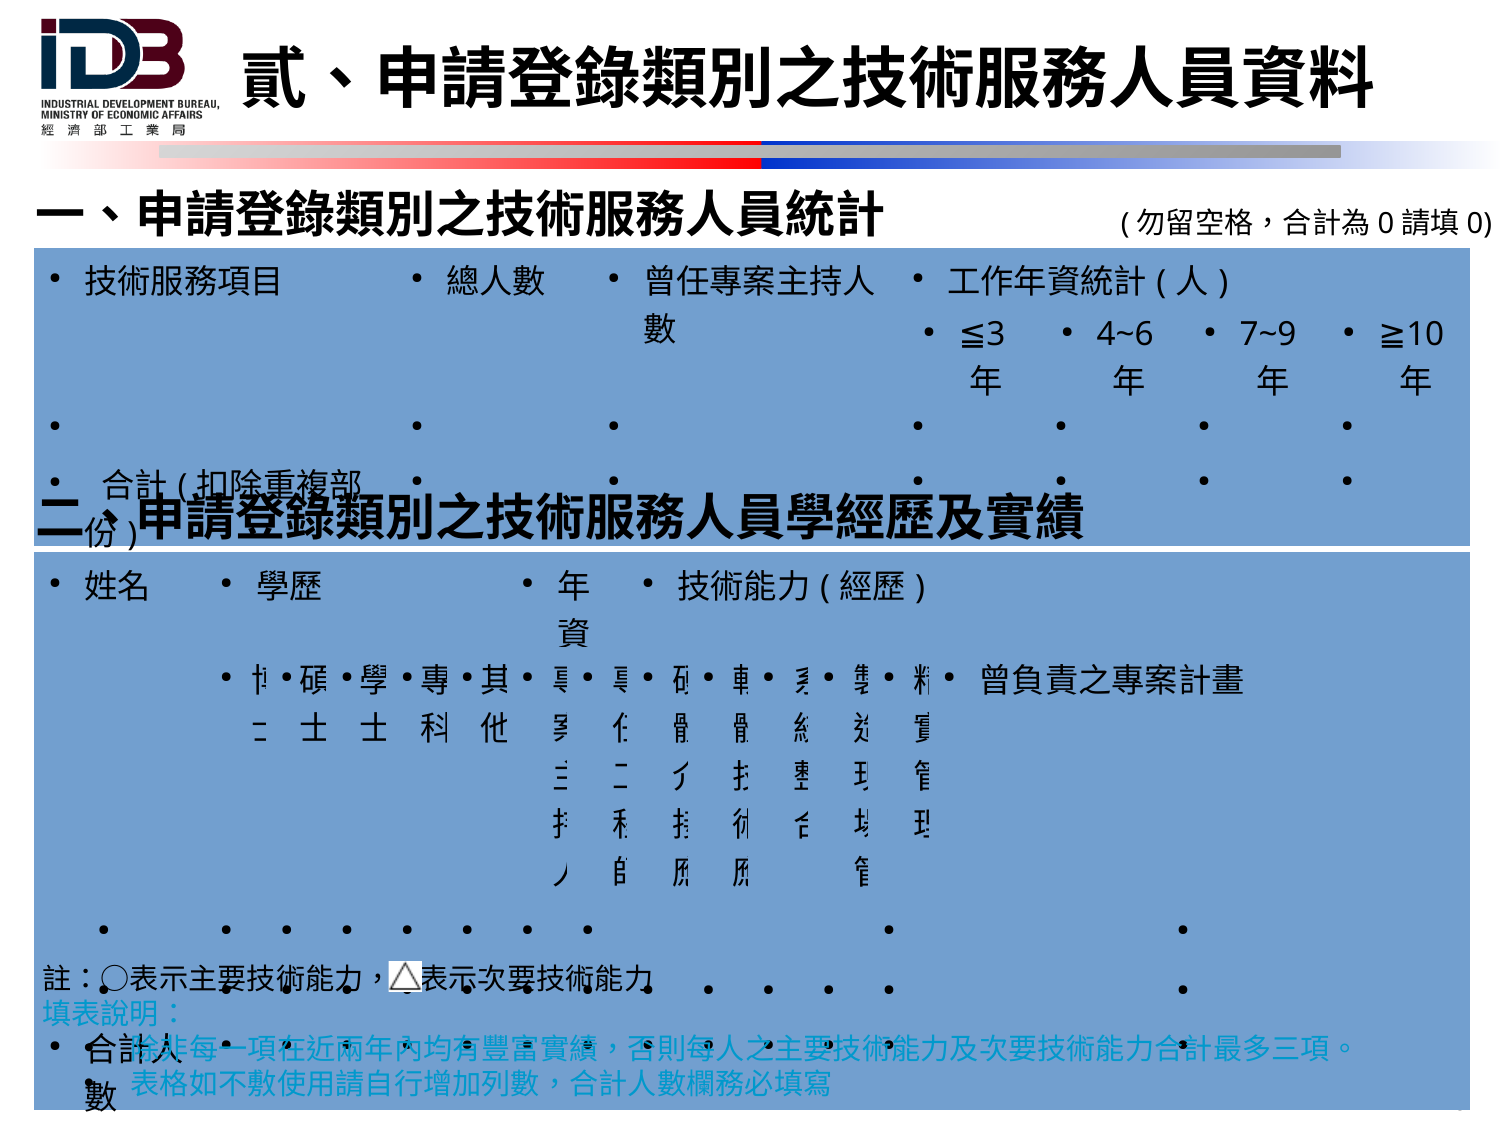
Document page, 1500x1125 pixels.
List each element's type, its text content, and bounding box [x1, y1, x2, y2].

text_box [159, 146, 1341, 158]
table_cell 碩士 [317, 725, 326, 738]
table_cell 精實管理 [868, 647, 929, 901]
table_cell 其他 [496, 722, 507, 740]
table_cell [593, 452, 897, 477]
table_cell 軟體技術應用 [688, 647, 748, 901]
table_cell 博士 [206, 647, 266, 901]
table_cell [1326, 397, 1470, 452]
table_cell [627, 901, 688, 953]
table_header 技術能力(經歷) [627, 552, 1470, 647]
table_header 工作年資統計(人) [897, 248, 1470, 302]
table_header 技術服務項目 [34, 248, 396, 397]
table_cell 專科 [386, 647, 447, 901]
table_cell [1040, 452, 1183, 477]
table_cell [386, 901, 447, 953]
table_cell 專案主持人 [507, 647, 567, 901]
table_cell [447, 901, 507, 953]
table_header 年資 [507, 552, 627, 647]
table_cell [396, 397, 593, 452]
table_cell 專任工程師 [567, 647, 627, 901]
text_box 註：○表示主要技術能力， 表示次要技術能力 填表說明： 除非每一項在近兩年內均有豐富實績，否則每人之主要技術能力及次要技術能力合計最多三項。 表格如不敷使用請自行增加列數，合計人數欄務必填寫 [27, 953, 1477, 1108]
table_cell [593, 397, 897, 452]
table_cell 製造現場管理 [808, 647, 868, 901]
table_cell [1040, 397, 1183, 452]
table_cell [897, 452, 1040, 477]
table_cell ≦3年 [897, 302, 1040, 397]
text_box (勿留空格，合計為0請填0) [1106, 197, 1500, 247]
table_cell 製造現場管理 [858, 721, 868, 740]
table_cell 硬體介接應用 [627, 647, 688, 901]
text_box 一、申請登錄類別之技術服務人員統計 [20, 175, 1357, 247]
table_cell 系統整合 [748, 647, 808, 901]
table_cell [1183, 397, 1326, 452]
table_cell 其他 [447, 647, 507, 901]
table_cell [34, 397, 396, 452]
table_cell 其他 [490, 670, 503, 674]
table_header 學歷 [206, 552, 507, 647]
table_cell [206, 901, 266, 953]
table_cell 學士 [377, 725, 386, 738]
table_cell [326, 901, 386, 953]
picture [388, 961, 422, 992]
table_cell [897, 397, 1040, 452]
text_box 二、申請登錄類別之技術服務人員學經歷及實績 [20, 477, 1357, 550]
table_cell 4~6年 [1040, 302, 1183, 397]
table_cell 曾負責之專案計畫 [929, 647, 1470, 901]
table_header 總人數 [396, 248, 593, 397]
table_cell [396, 452, 593, 477]
table_cell 合計(扣除重複部份) [34, 452, 396, 477]
table_cell 7~9年 [1183, 302, 1326, 397]
table_cell 學士 [326, 647, 386, 901]
table_cell [507, 901, 567, 953]
table_cell [1326, 452, 1470, 546]
table_cell [34, 901, 206, 953]
table_cell [567, 901, 627, 953]
table_cell [929, 901, 1470, 953]
table_cell [688, 901, 748, 953]
table_header 姓名 [34, 552, 206, 901]
table_cell [748, 901, 808, 953]
table_cell 碩士 [266, 647, 326, 901]
table_cell [808, 901, 868, 953]
table_cell ≧10年 [1326, 302, 1470, 397]
table_cell [868, 901, 929, 953]
table_cell [266, 901, 326, 953]
text_box 貳、申請登錄類別之技術服務人員資料 [217, 27, 1399, 124]
table_cell [1183, 452, 1326, 477]
table_header 曾任專案主持人數 [593, 248, 897, 397]
